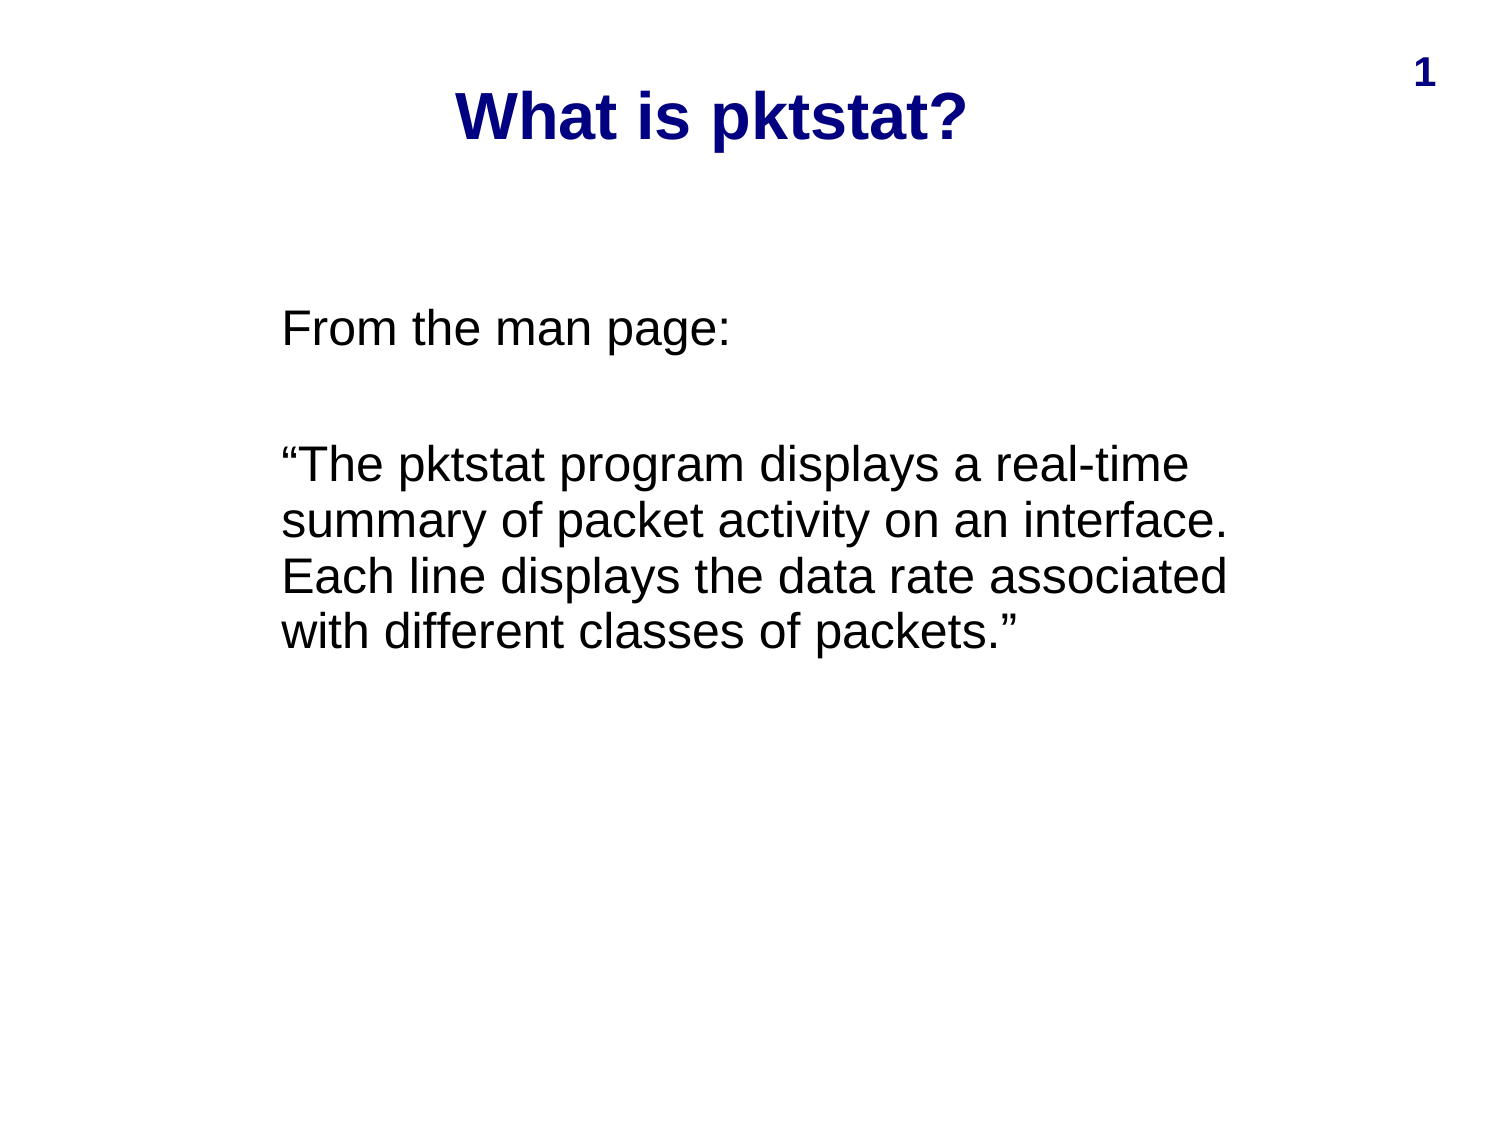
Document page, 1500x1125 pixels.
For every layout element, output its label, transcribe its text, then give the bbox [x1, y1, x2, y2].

list From the man page: “The pktstat program displays a real-time summary of packet activity on an interface. Each line displays the data rate associated with different classes of packets.” [225, 299, 1315, 728]
title What is pktstat? [412, 45, 1013, 188]
text_box 1 [1387, 37, 1463, 103]
